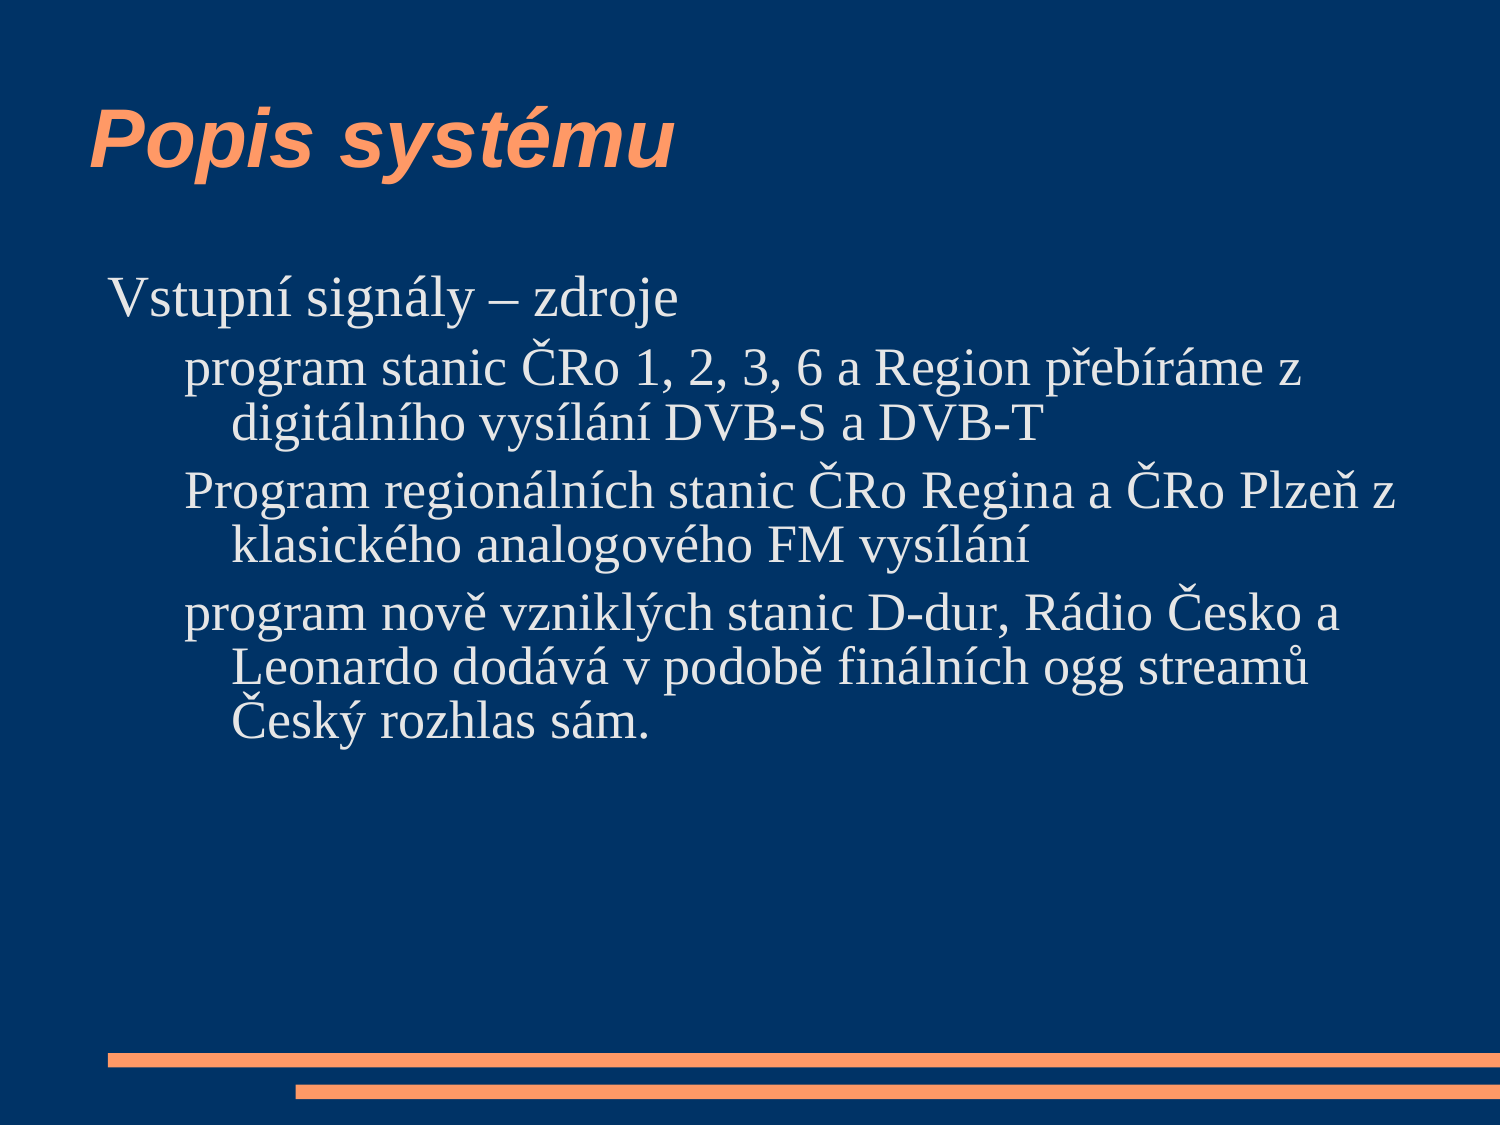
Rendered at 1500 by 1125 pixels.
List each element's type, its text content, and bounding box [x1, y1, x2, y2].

title Popis systému [75, 45, 1426, 233]
list Vstupní signály – zdroje program stanic ČRo 1, 2, 3, 6 a Region přebíráme z digitálního vysílání DVB-S a DVB-T Program regionálních stanic ČRo Regina a ČRo Plzeň z klasického analogového FM vysílání program nově vzniklých stanic D-dur, Rádio Česko a Leonardo dodává v podobě finálních ogg streamů Český rozhlas sám. [75, 262, 1426, 1006]
